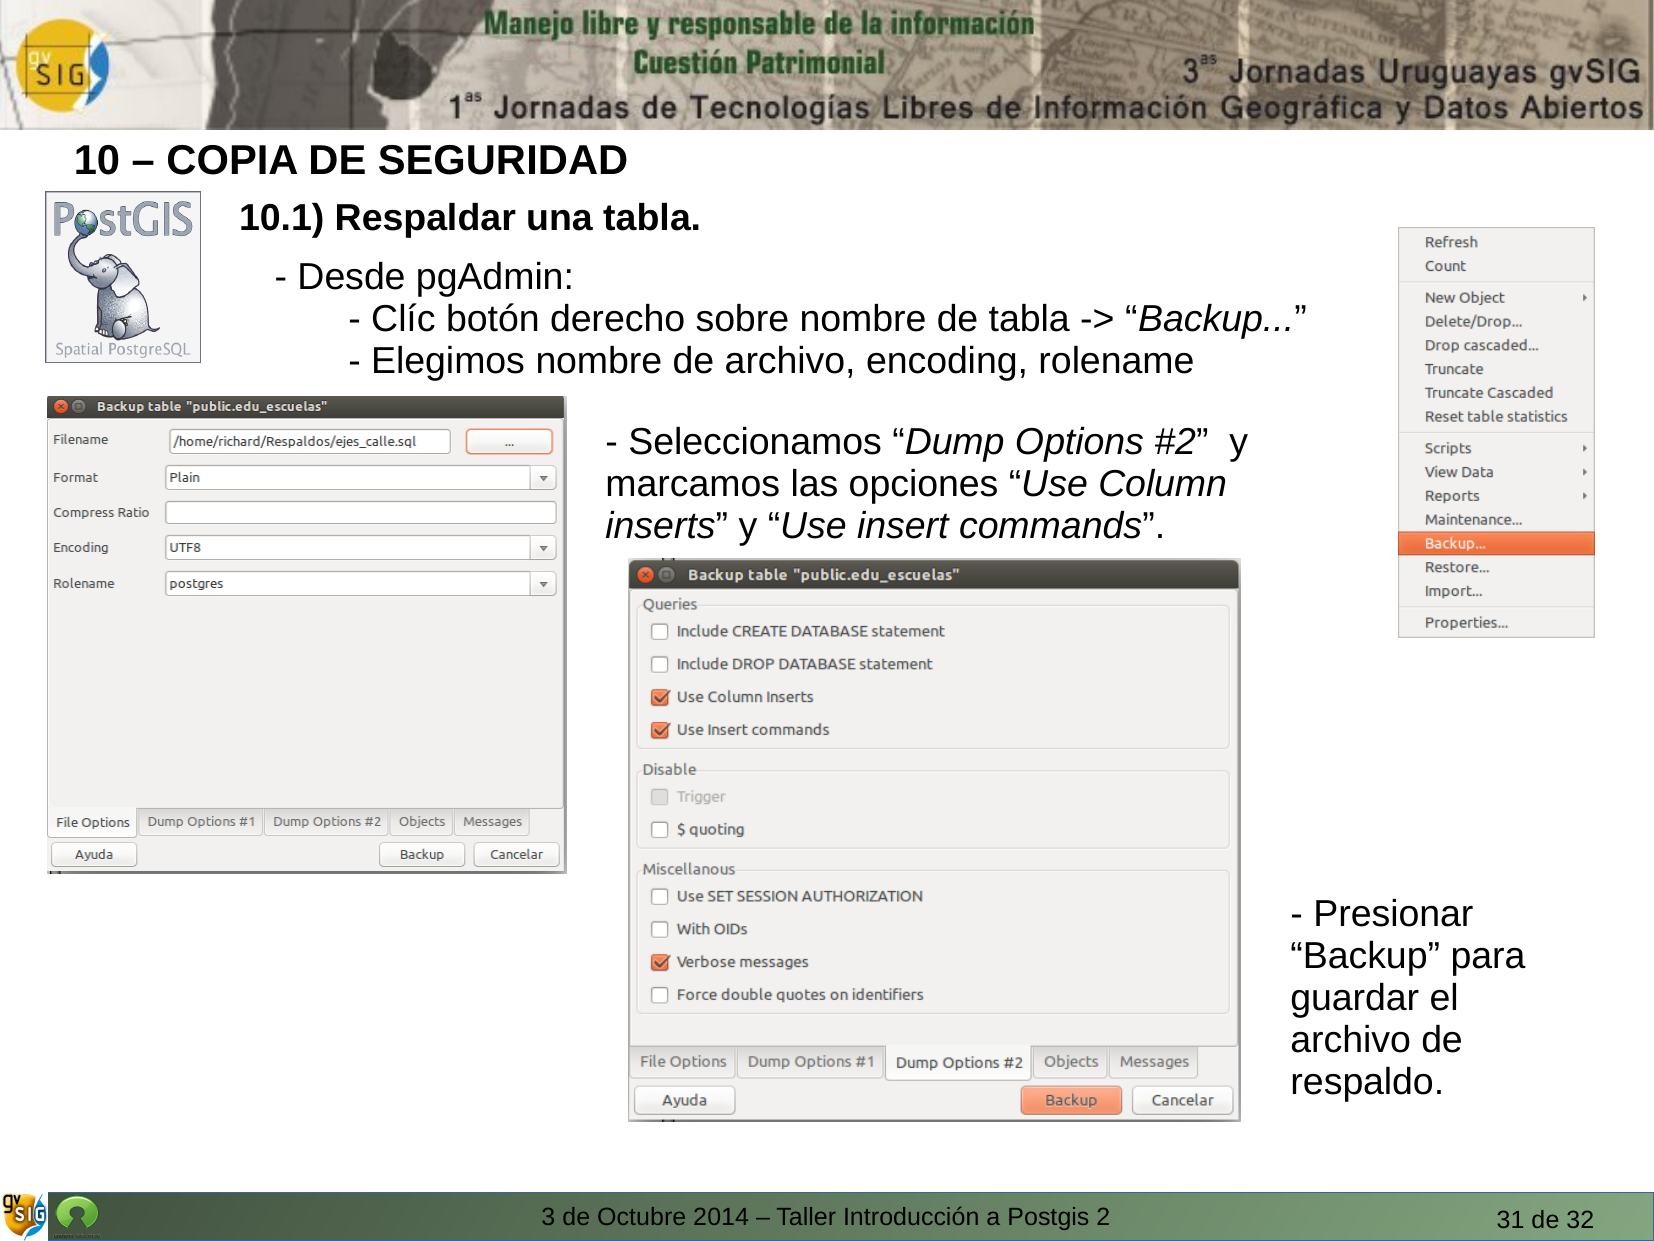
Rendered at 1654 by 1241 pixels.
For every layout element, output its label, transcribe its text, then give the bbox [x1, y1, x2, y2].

picture [47, 389, 1249, 1123]
picture [0, 0, 1654, 130]
text_box 10 – COPIA DE SEGURIDAD [59, 129, 1512, 192]
text_box <número> de 32 [1481, 1198, 1654, 1241]
text_box - Desde pgAdmin: - Clíc botón derecho sobre nombre de tabla -> “Backup...” - Elegimos nombre de archivo, encoding, rolename [259, 248, 1398, 389]
text_box - Seleccionamos “Dump Options #2” y marcamos las opciones “Use Column inserts” y “Use insert commands”. [590, 413, 1347, 555]
text_box - Presionar “Backup” para guardar el archivo de respaldo. [1275, 885, 1595, 1111]
text_box 10.1) Respaldar una tabla. [224, 188, 1619, 288]
picture [0, 1192, 107, 1241]
text_box 3 de Octubre 2014 – Taller Introducción a Postgis 2 [107, 1192, 1654, 1241]
picture [1398, 227, 1595, 638]
picture [45, 191, 201, 363]
